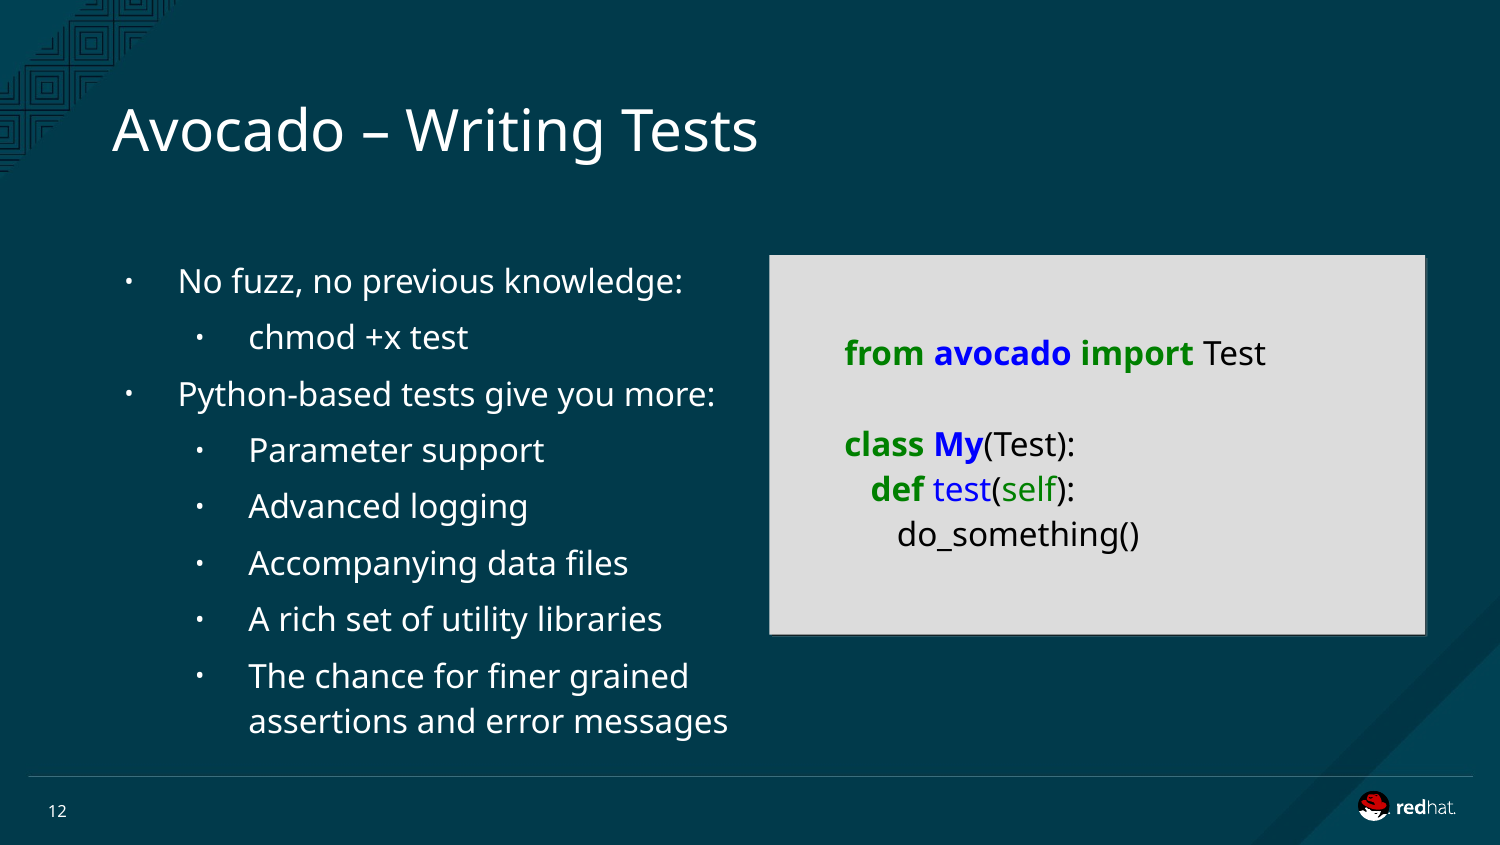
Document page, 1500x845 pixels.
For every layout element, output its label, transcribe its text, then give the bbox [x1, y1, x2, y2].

text_box from avocado import Test class My(Test): def test(self): do_something() [769, 255, 1426, 635]
list No fuzz, no previous knowledge: chmod +x test Python-based tests give you more: Parameter support Advanced logging Accompanying data files A rich set of utility libraries The chance for finer grained assertions and error messages [106, 257, 770, 748]
picture [99, 38, 103, 49]
title Avocado – Writing Tests [112, 0, 1388, 169]
